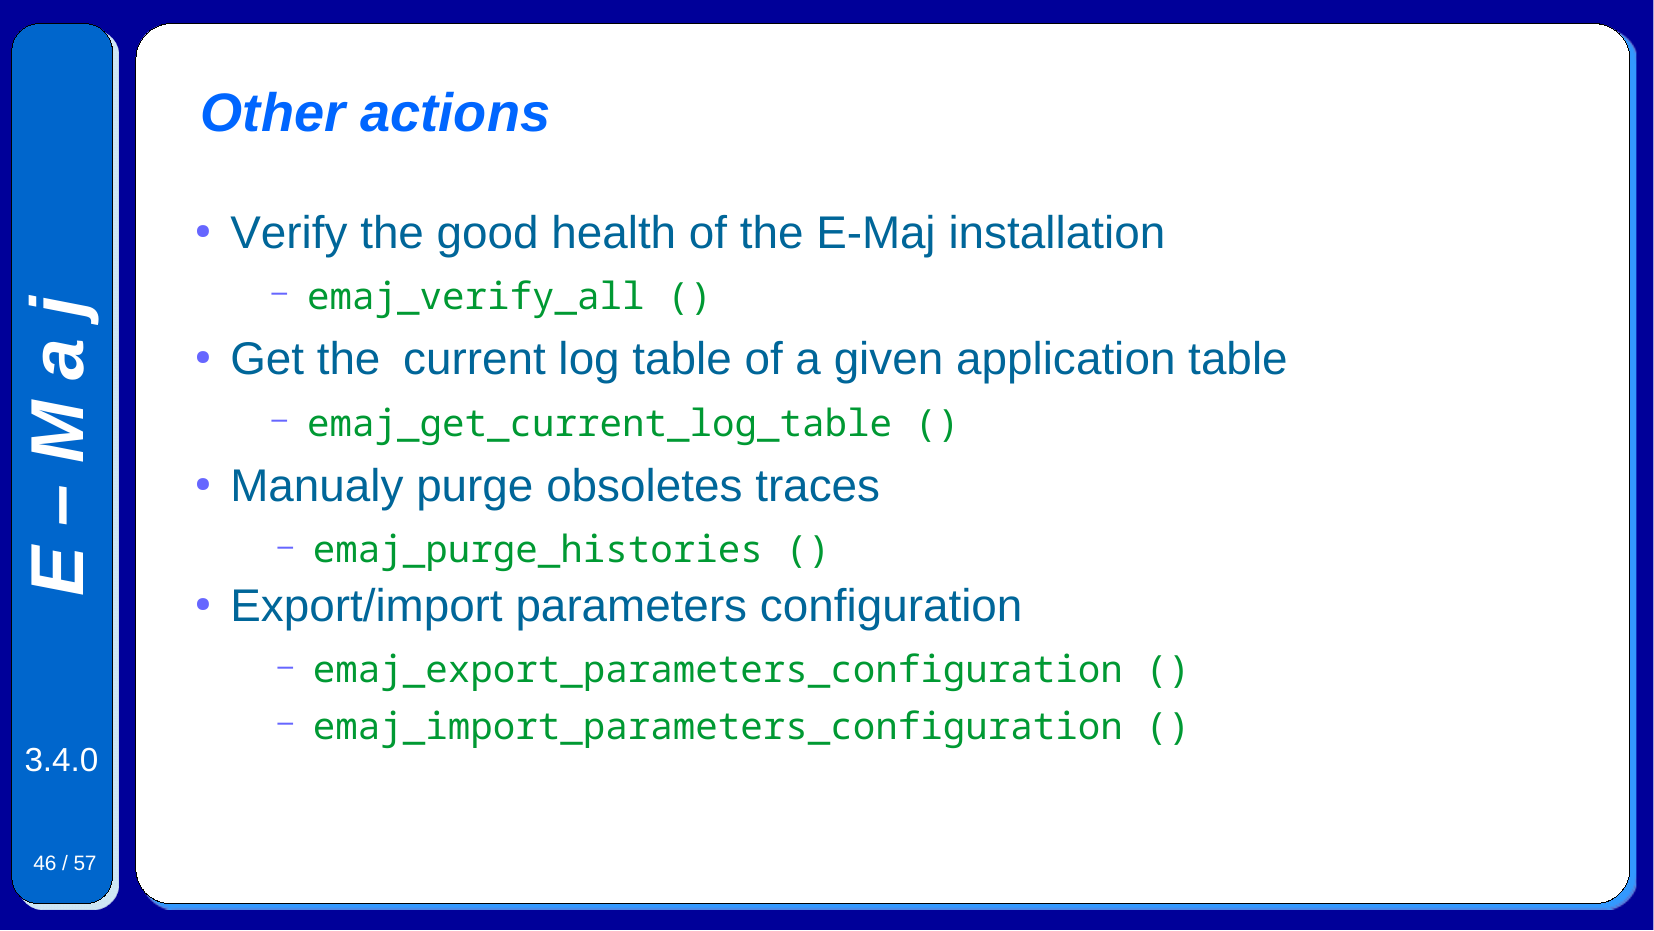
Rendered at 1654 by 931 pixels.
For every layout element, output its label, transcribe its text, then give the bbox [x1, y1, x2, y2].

list Verify the good health of the E-Maj installation emaj_verify_all () Get the current log table of a given application table emaj_get_current_log_table () Manualy purge obsoletes traces emaj_purge_histories () Export/import parameters configuration emaj_export_parameters_configuration () emaj_import_parameters_configuration () [177, 206, 1587, 827]
title Other actions [200, 34, 1575, 191]
